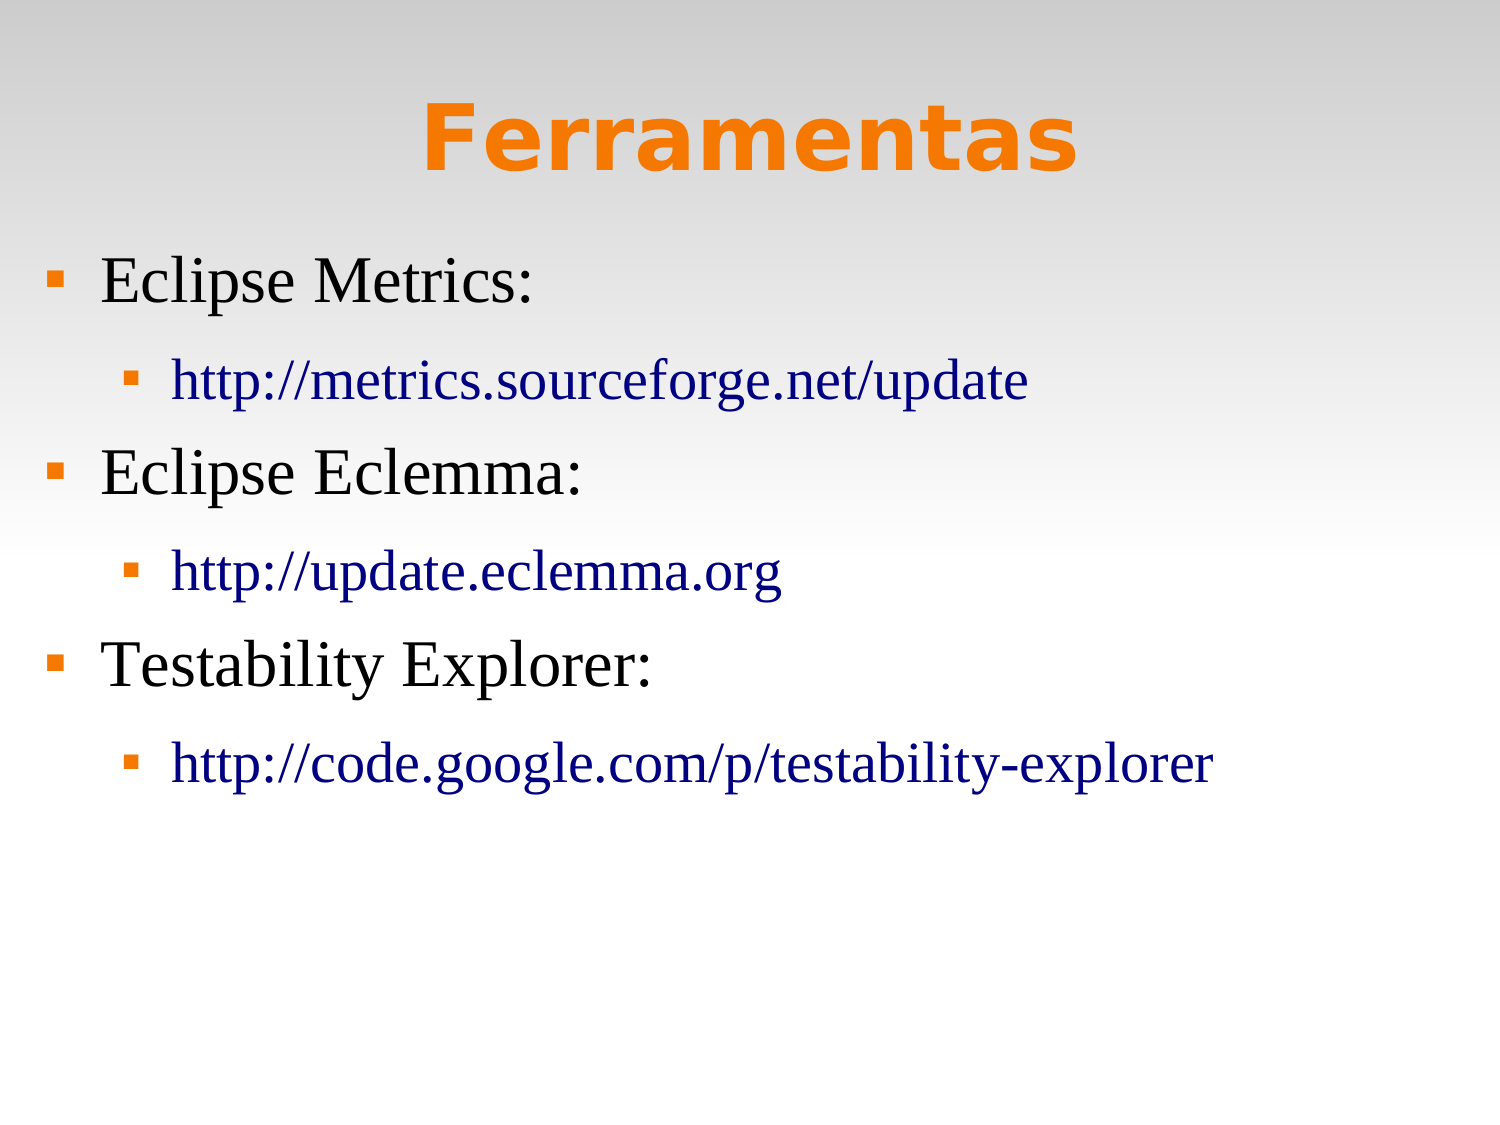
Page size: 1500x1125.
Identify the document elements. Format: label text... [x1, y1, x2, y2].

title Ferramentas [75, 44, 1425, 233]
list Eclipse Metrics: http://metrics.sourceforge.net/update Eclipse Eclemma: http://update.eclemma.org Testability Explorer: http://code.google.com/p/testability-explorer [29, 243, 1469, 1087]
